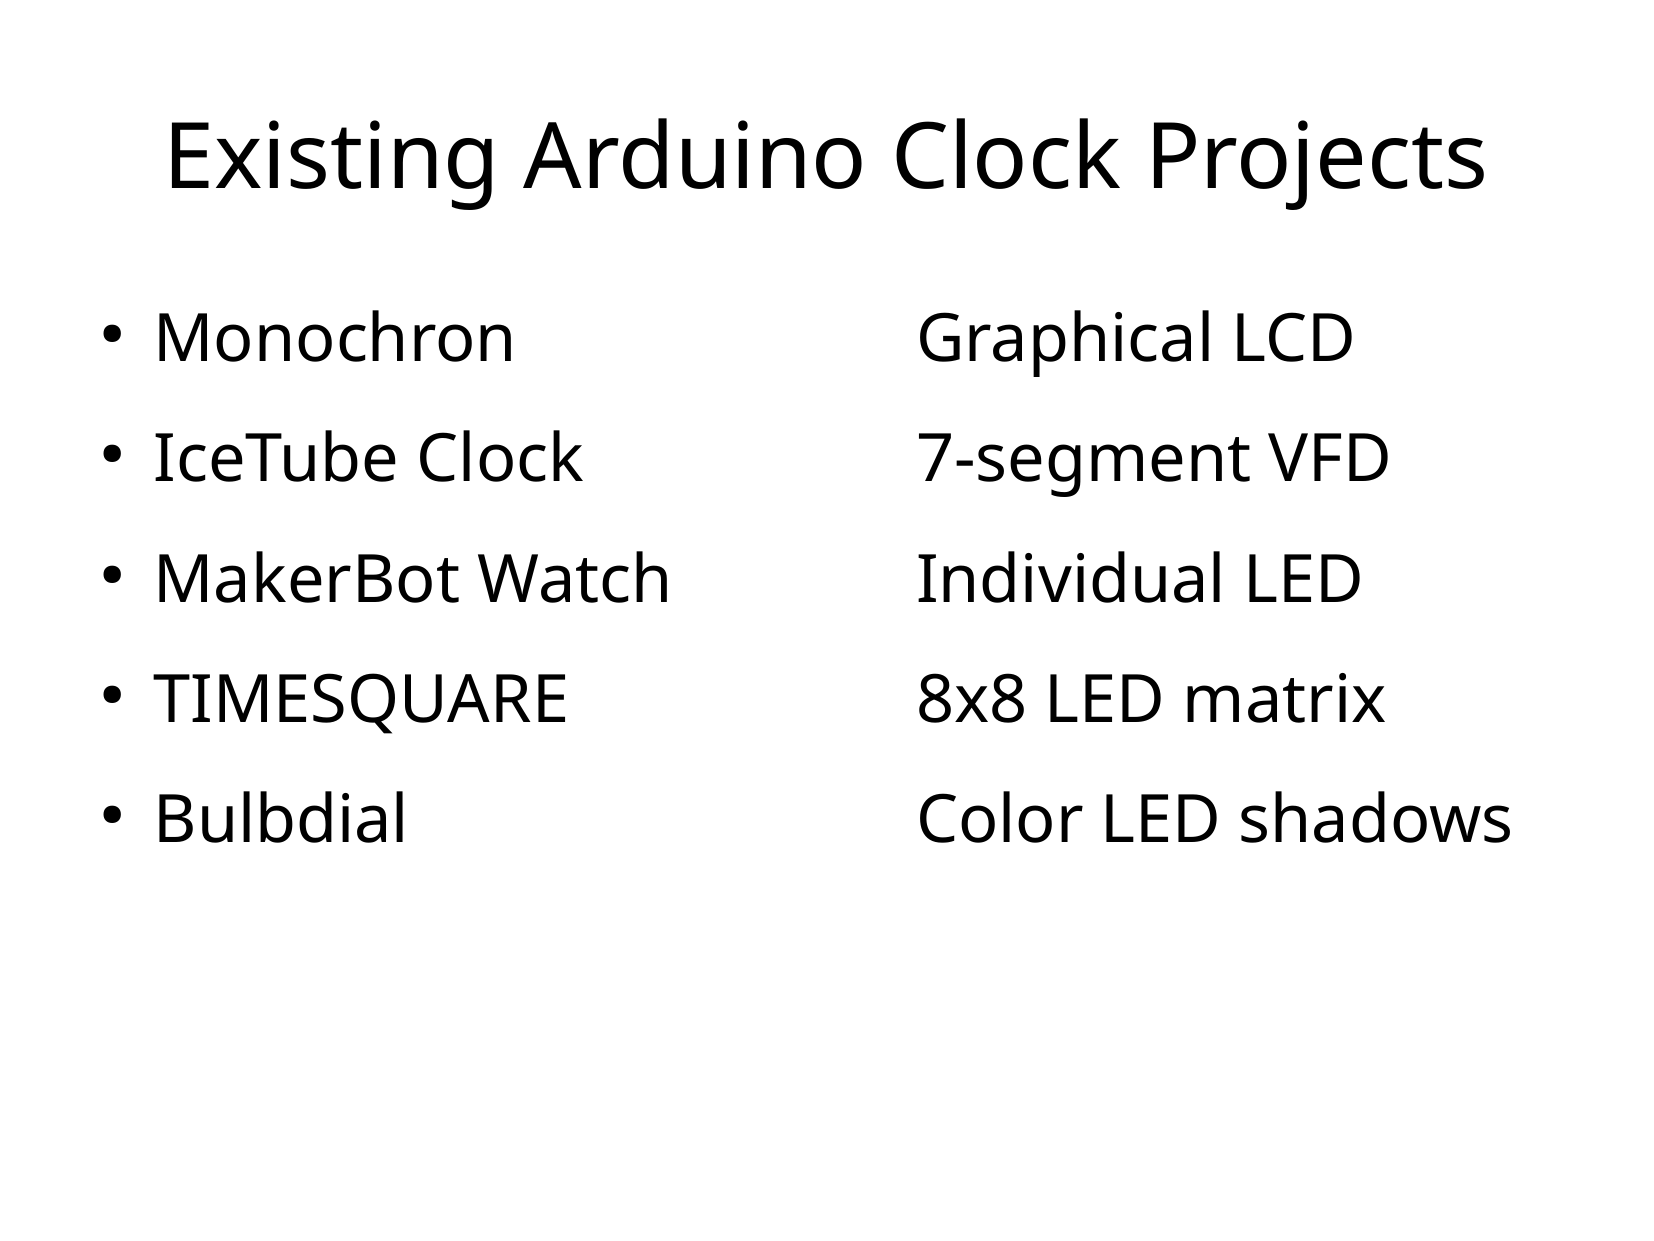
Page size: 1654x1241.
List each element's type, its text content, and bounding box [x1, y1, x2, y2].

list Monochron IceTube Clock MakerBot Watch TIMESQUARE Bulbdial [82, 290, 809, 1010]
title Existing Arduino Clock Projects [82, 49, 1571, 257]
list Graphical LCD 7-segment VFD Individual LED 8x8 LED matrix Color LED shadows [845, 290, 1572, 1010]
